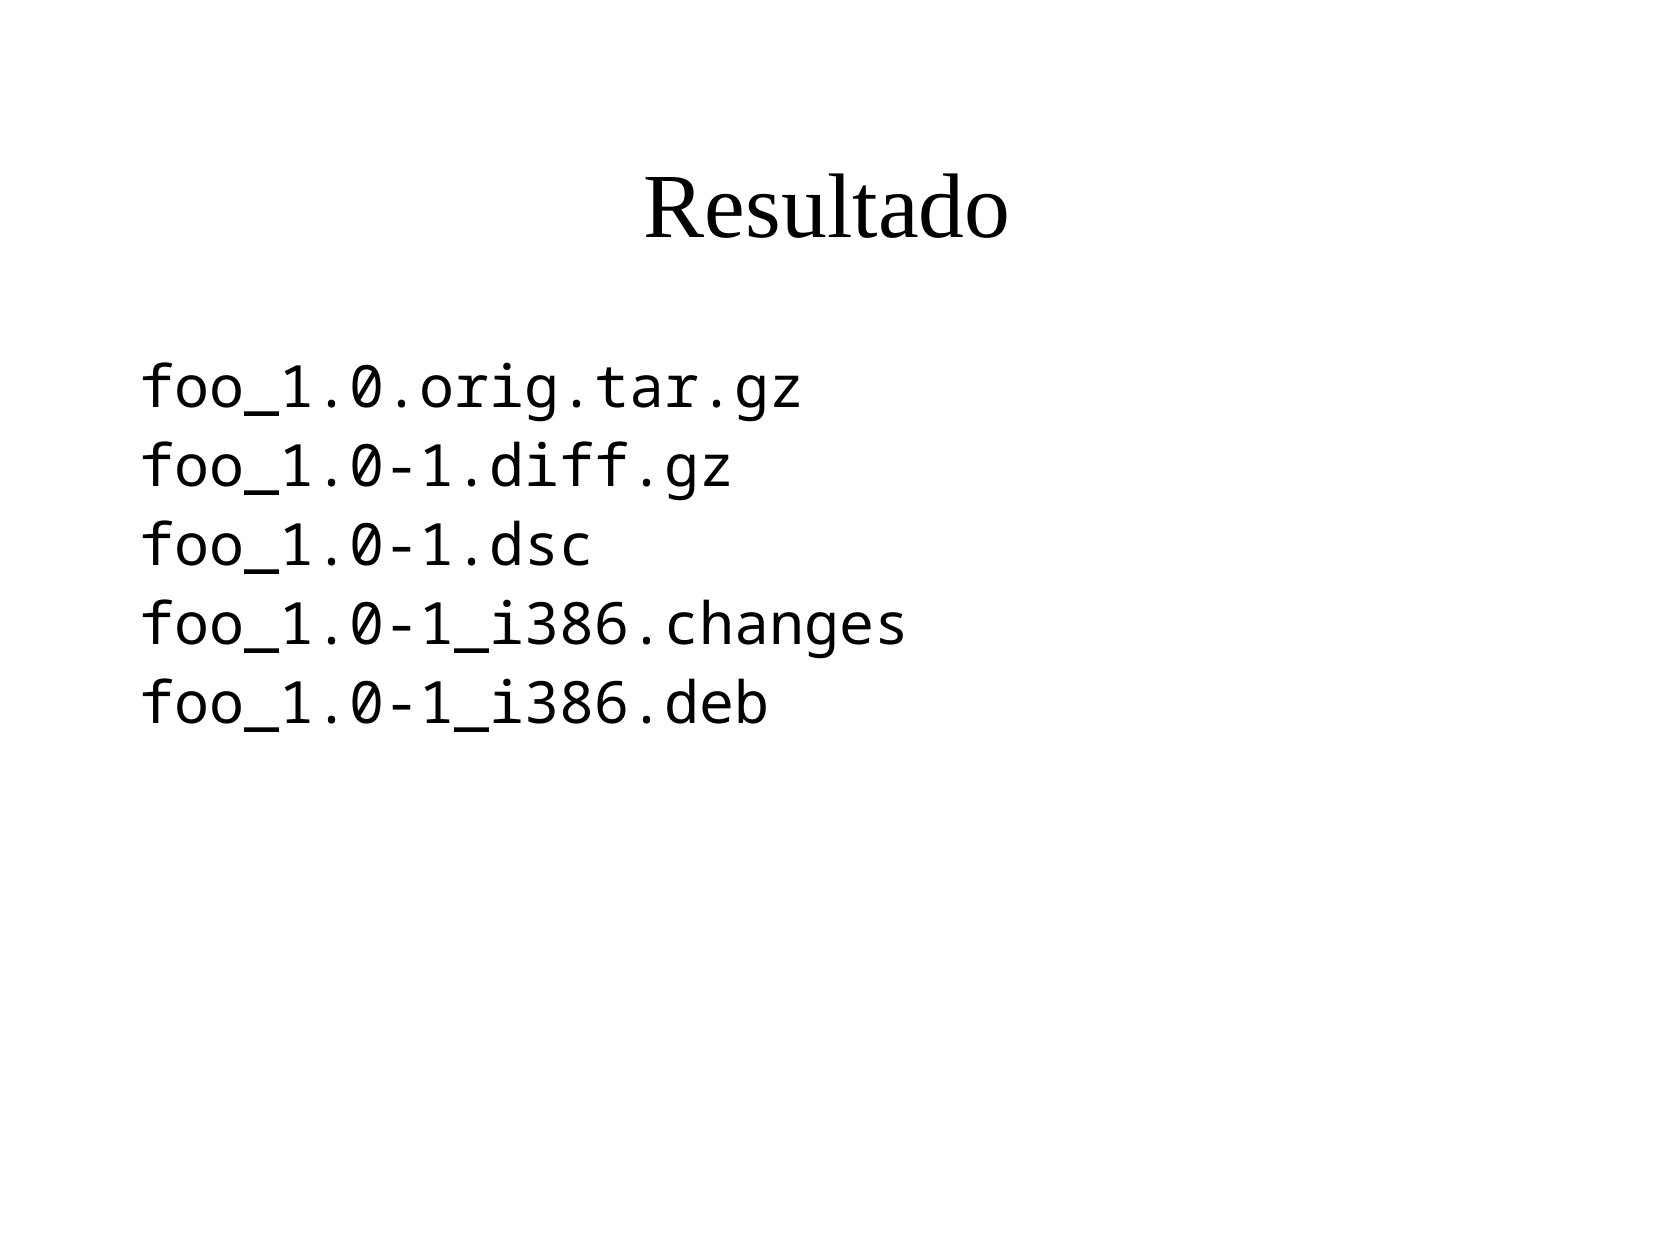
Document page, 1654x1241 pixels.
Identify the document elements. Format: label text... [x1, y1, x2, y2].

list foo_1.0.orig.tar.gz foo_1.0-1.diff.gz foo_1.0-1.dsc foo_1.0-1_i386.changes foo_1.0-1_i386.deb [121, 344, 1534, 1127]
title Resultado [121, 102, 1534, 311]
